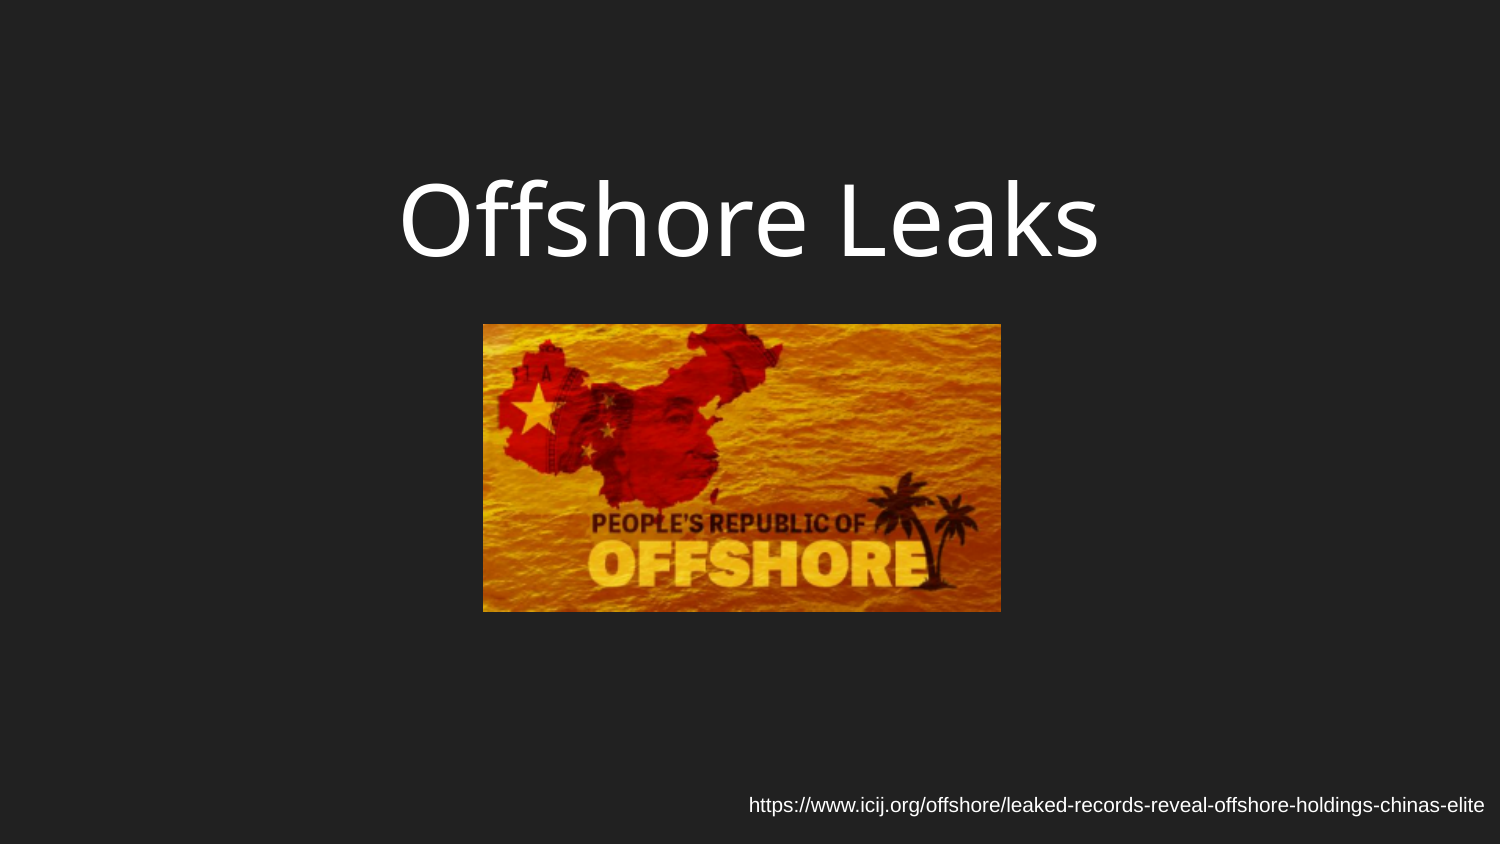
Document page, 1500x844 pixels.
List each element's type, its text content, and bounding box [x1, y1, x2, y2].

text_box https://www.icij.org/offshore/leaked-records-reveal-offshore-holdings-chinas-elite [176, 764, 1500, 844]
picture [483, 324, 1001, 612]
title Offshore Leaks [4, 125, 1496, 292]
